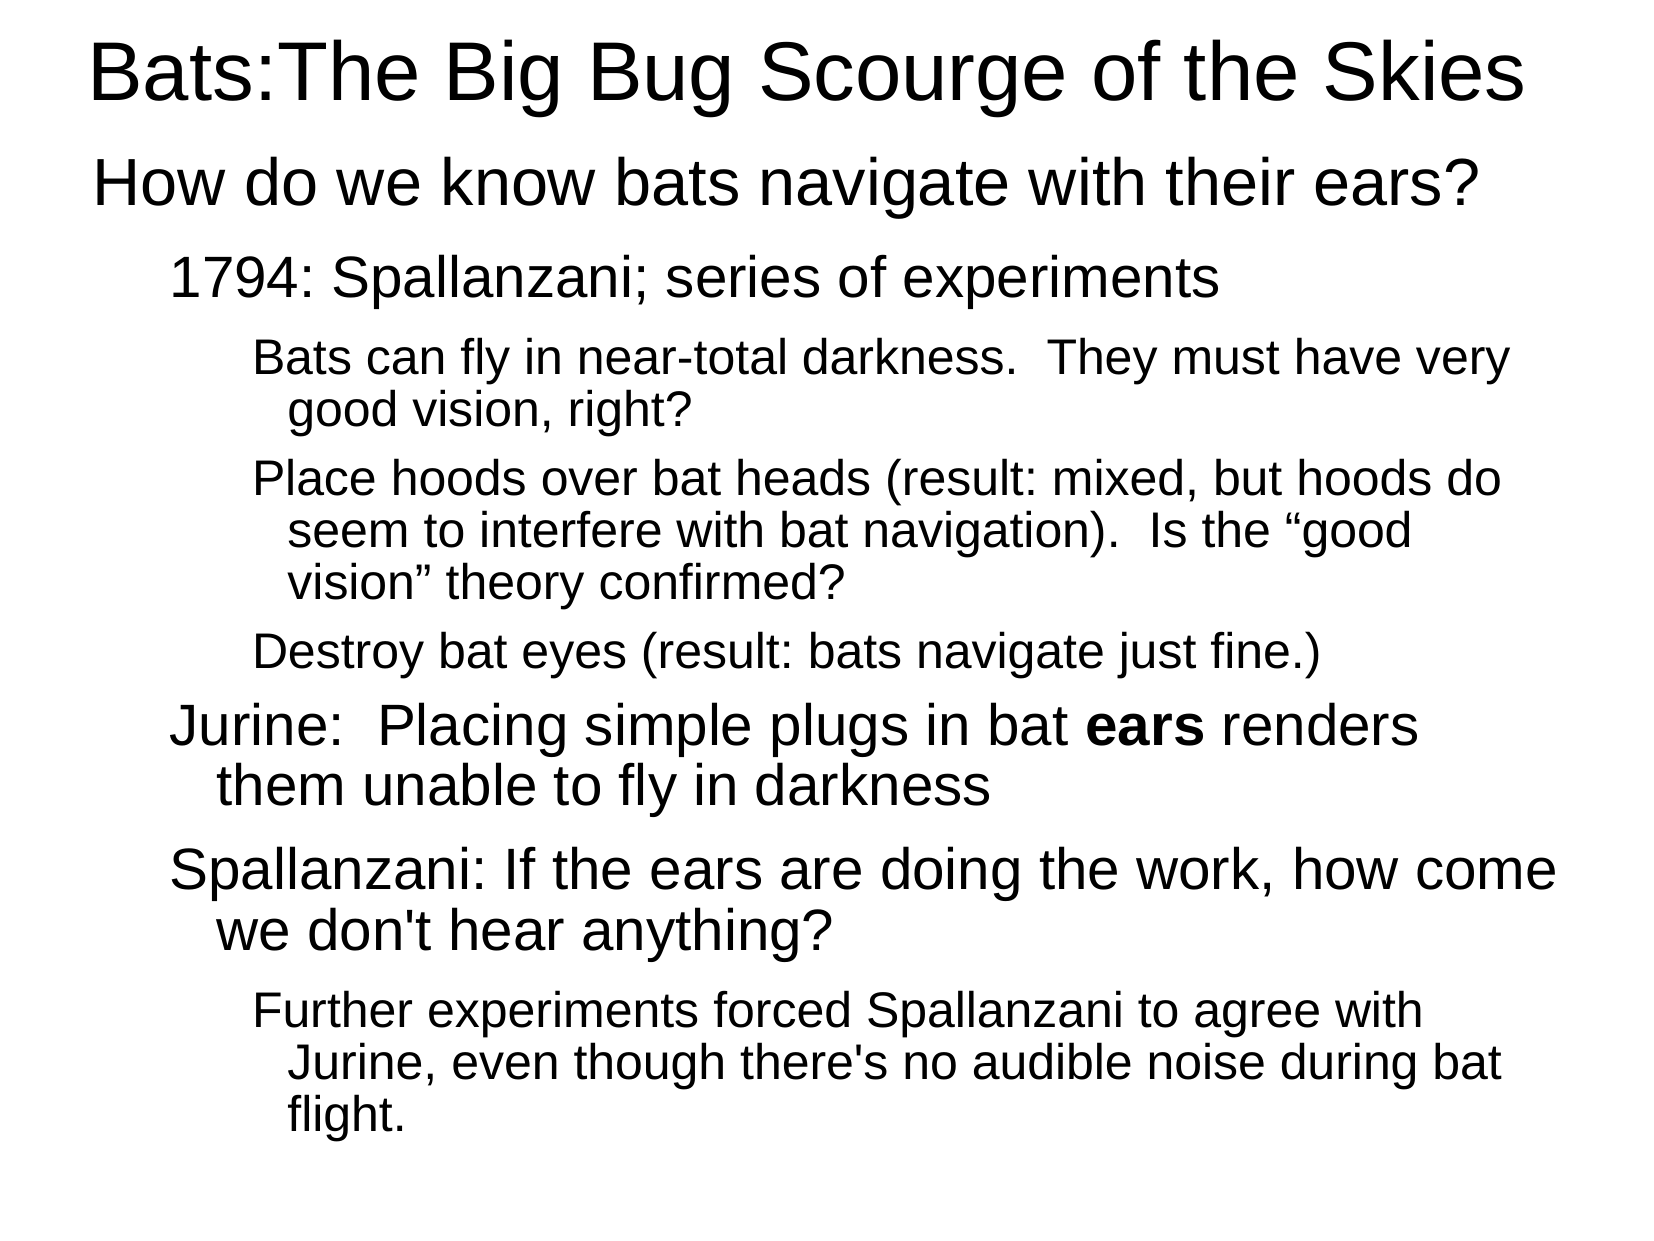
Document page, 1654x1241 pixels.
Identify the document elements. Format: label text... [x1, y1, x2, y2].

list How do we know bats navigate with their ears? 1794: Spallanzani; series of experiments Bats can fly in near-total darkness. They must have very good vision, right? Place hoods over bat heads (result: mixed, but hoods do seem to interfere with bat navigation). Is the “good vision” theory confirmed? Destroy bat eyes (result: bats navigate just fine.) Jurine: Placing simple plugs in bat ears renders them unable to fly in darkness Spallanzani: If the ears are doing the work, how come we don't hear anything? Further experiments forced Spallanzani to agree with Jurine, even though there's no audible noise during bat flight. [75, 150, 1564, 1152]
title Bats:The Big Bug Scourge of the Skies [75, 0, 1564, 150]
